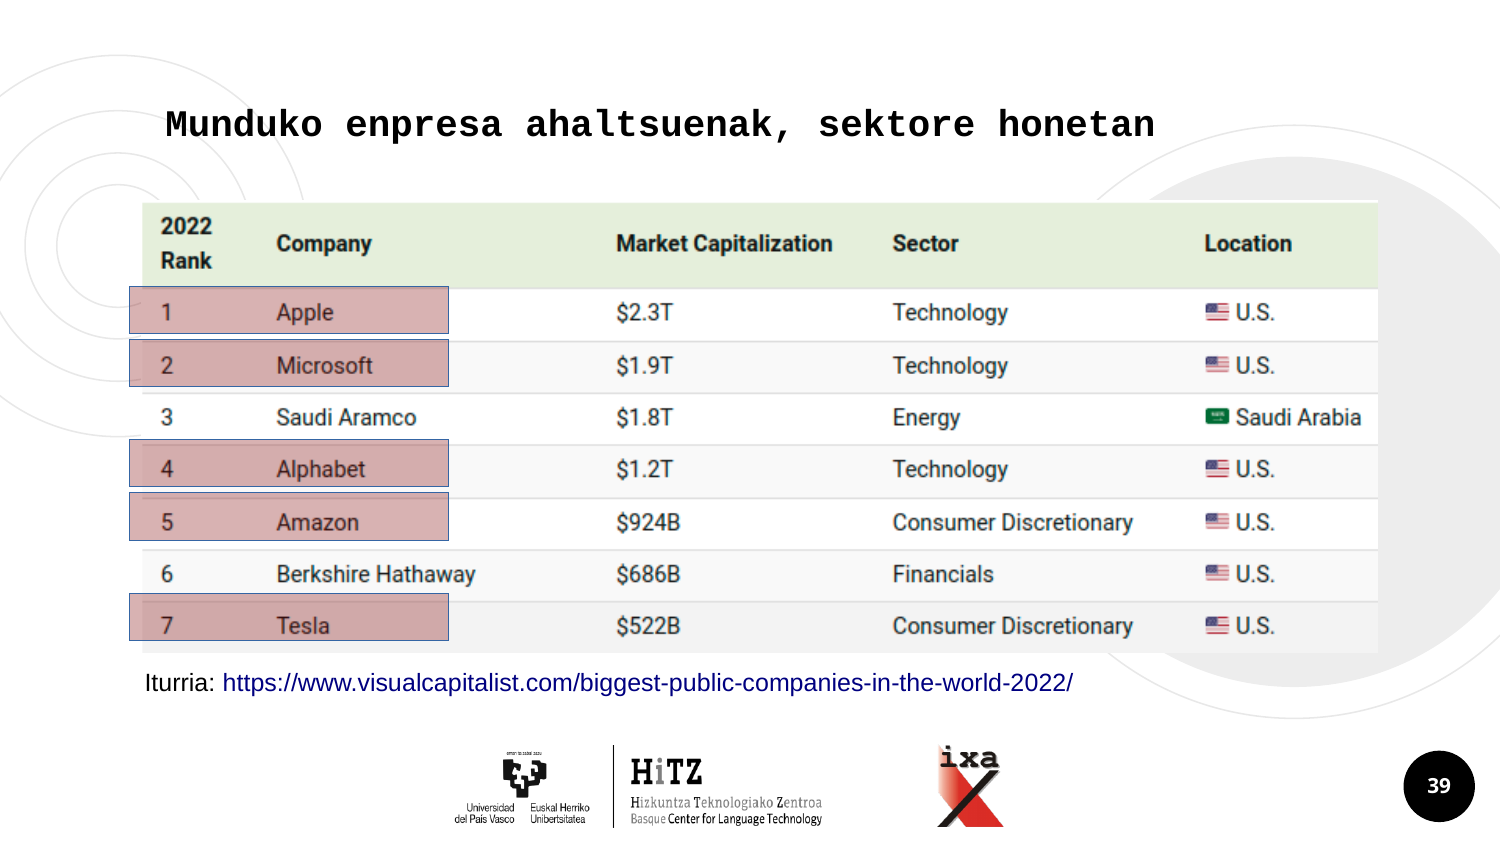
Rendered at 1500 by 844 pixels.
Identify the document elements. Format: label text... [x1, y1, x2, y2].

text_box [129, 339, 449, 387]
picture [937, 744, 1004, 827]
picture [450, 745, 827, 828]
title Munduko enpresa ahaltsuenak, sektore honetan [165, 70, 1312, 183]
text_box Iturria: https://www.visualcapitalist.com/biggest-public-companies-in-the-world-2022/ [129, 661, 1312, 709]
text_box [129, 286, 449, 334]
text_box [129, 492, 449, 541]
text_box [129, 439, 449, 487]
picture [141, 200, 1378, 653]
text_box <zenbakia> [1403, 750, 1475, 823]
text_box [129, 593, 449, 641]
